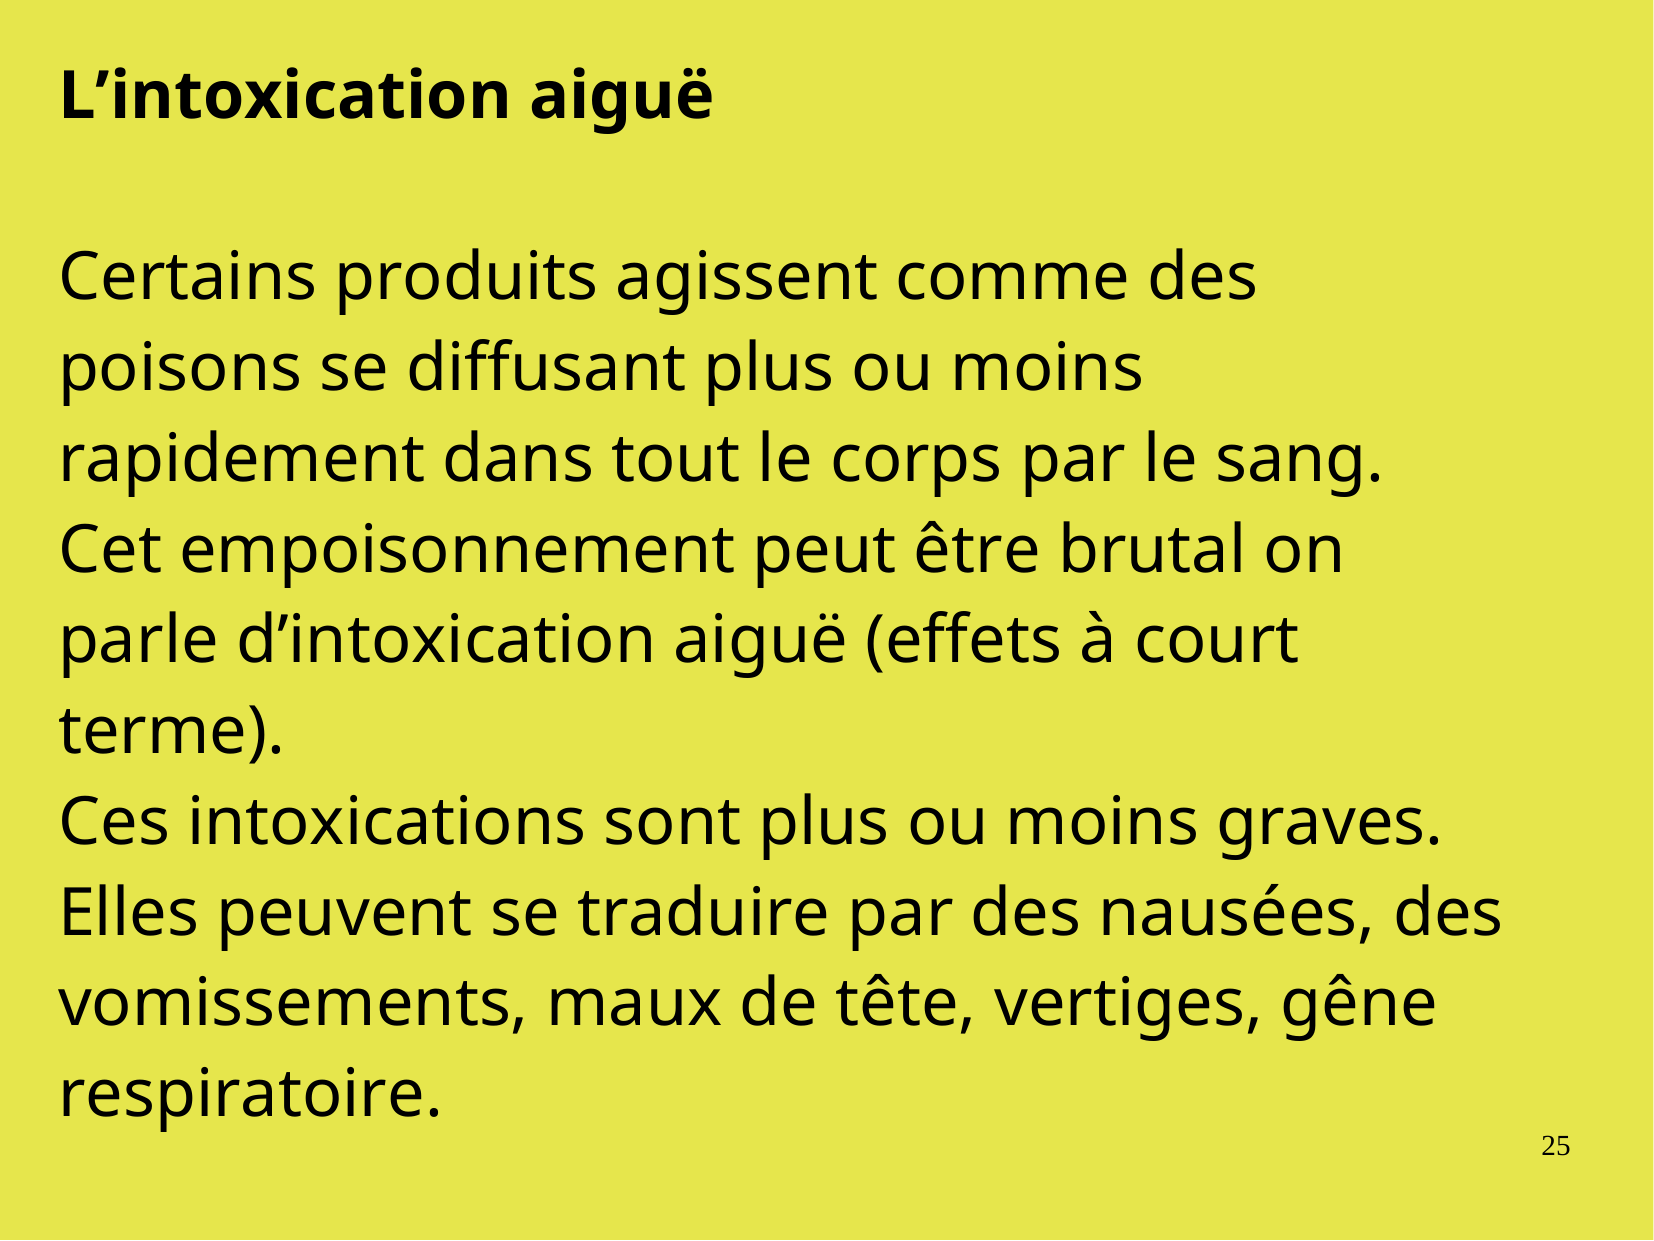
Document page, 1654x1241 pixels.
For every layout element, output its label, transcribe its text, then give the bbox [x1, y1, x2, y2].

text_box L’intoxication aiguë Certains produits agissent comme des poisons se diffusant plus ou moins rapidement dans tout le corps par le sang. Cet empoisonnement peut être brutal on parle d’intoxication aiguë (effets à court terme). Ces intoxications sont plus ou moins graves. Elles peuvent se traduire par des nausées, des vomissements, maux de tête, vertiges, gêne respiratoire. [58, 46, 1515, 1128]
